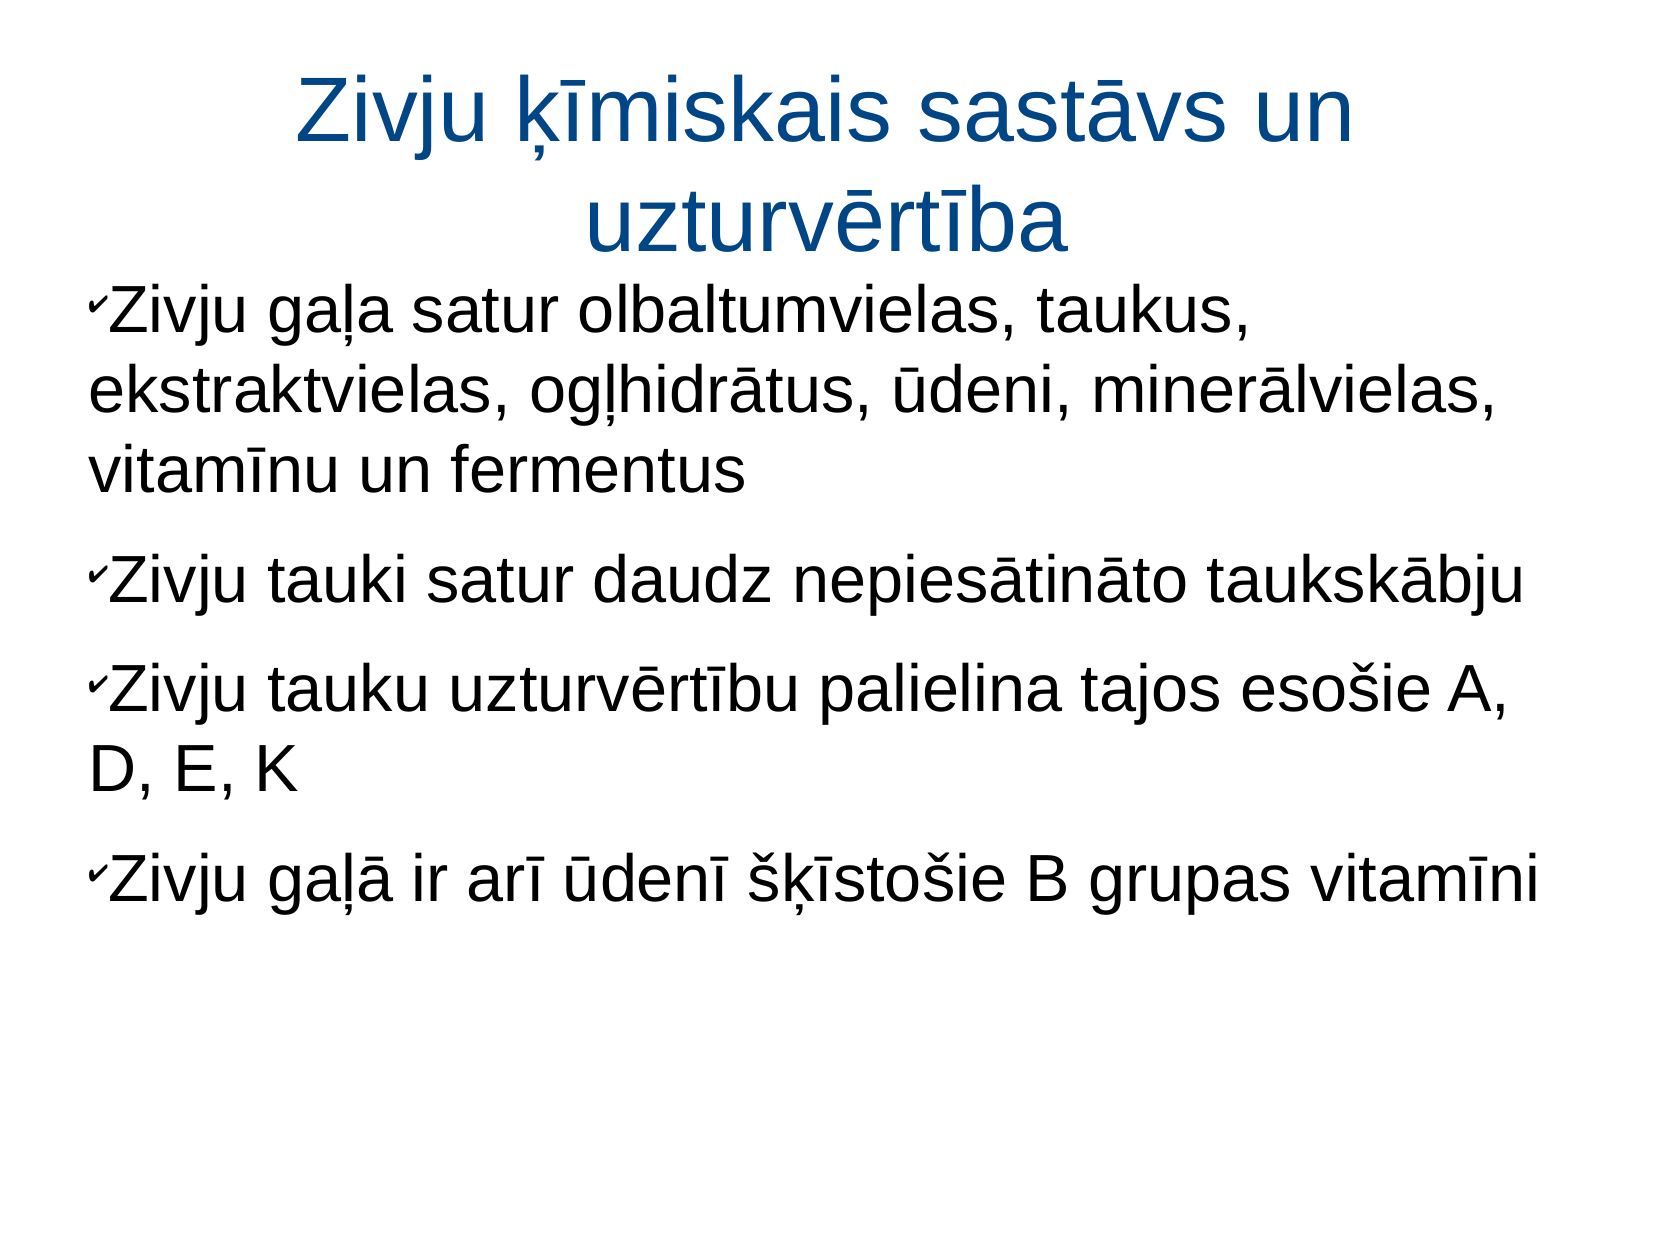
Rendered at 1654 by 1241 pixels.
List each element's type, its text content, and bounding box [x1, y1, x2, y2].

list Zivju gaļa satur olbaltumvielas, taukus, ekstraktvielas, ogļhidrātus, ūdeni, minerālvielas, vitamīnu un fermentus Zivju tauki satur daudz nepiesātināto taukskābju Zivju tauku uzturvērtību palielina tajos esošie A, D, E, K Zivju gaļā ir arī ūdenī šķīstošie B grupas vitamīni [88, 265, 1577, 1085]
title Zivju ķīmiskais sastāvs un uzturvērtība [82, 49, 1571, 257]
